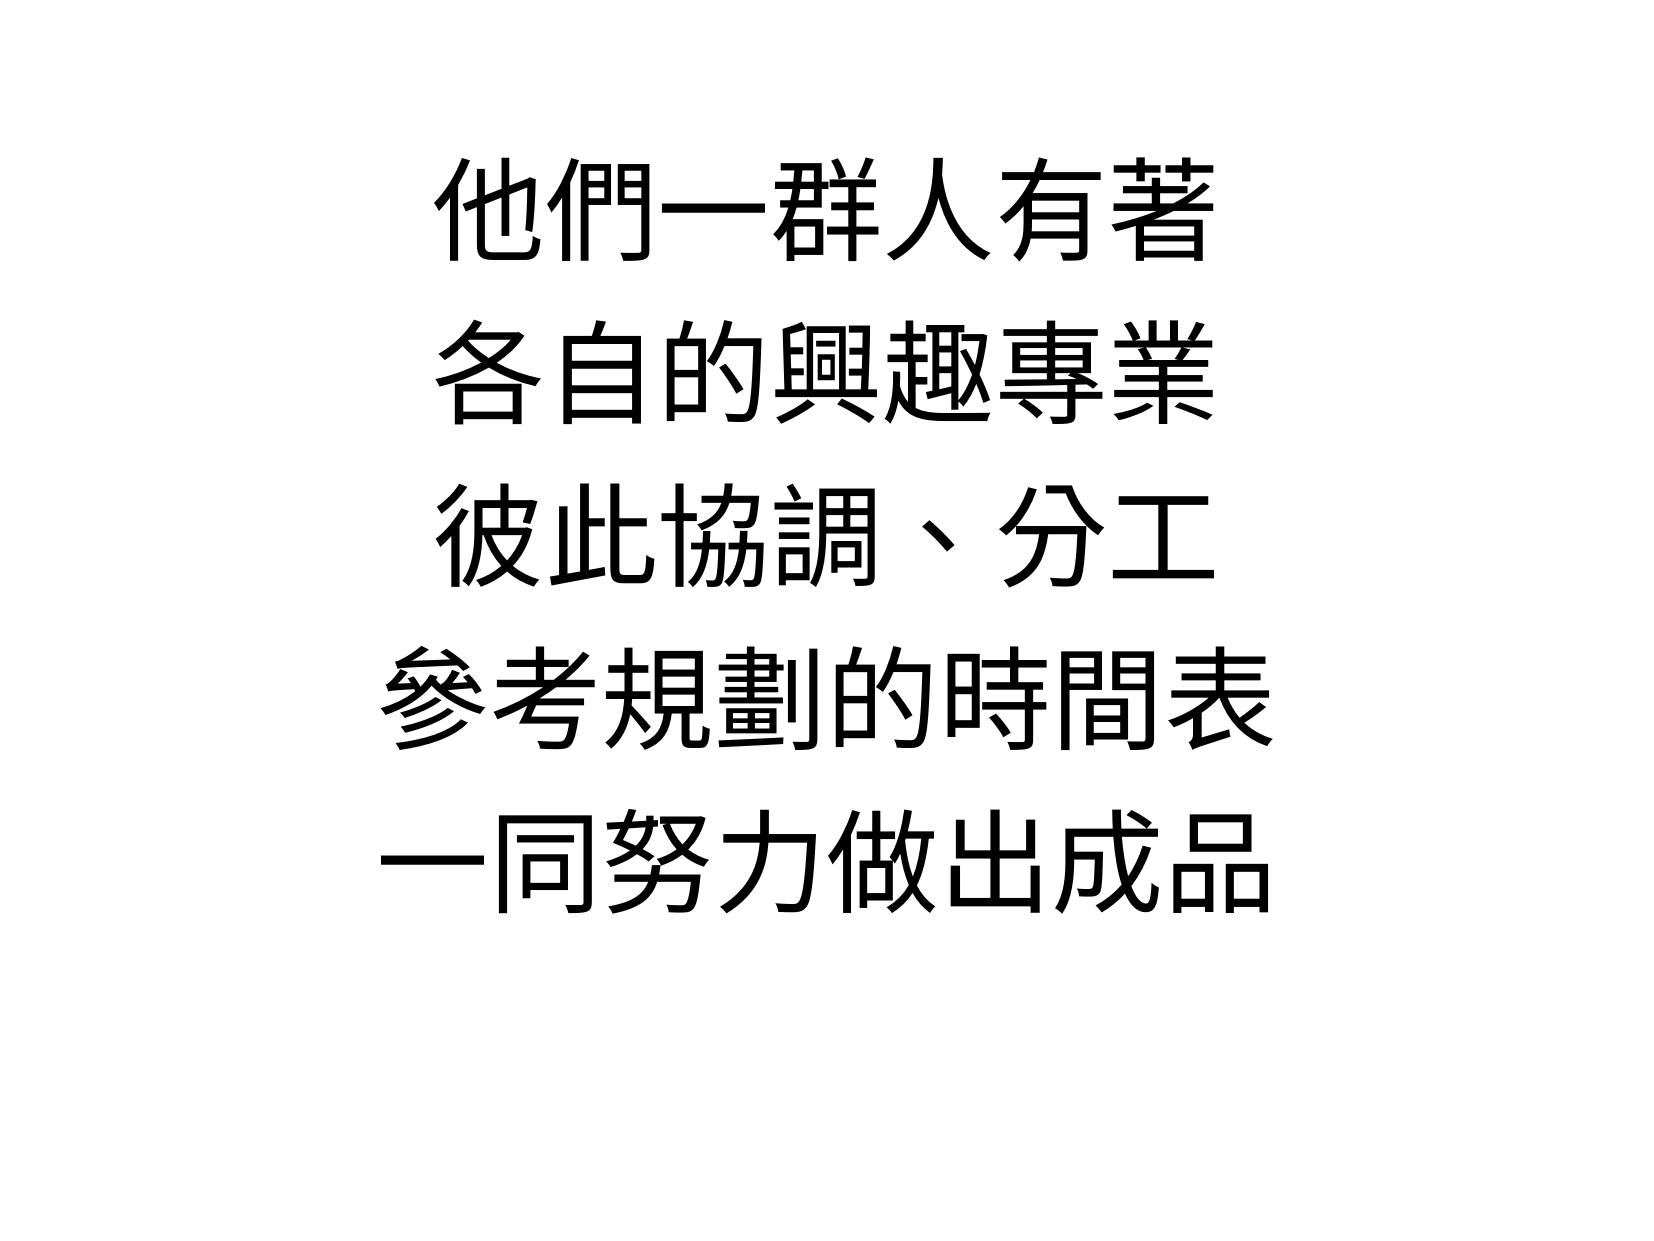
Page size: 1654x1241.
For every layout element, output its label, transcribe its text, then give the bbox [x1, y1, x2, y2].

subtitle 他們一群人有著 各自的興趣專業 彼此協調、分工 參考規劃的時間表 一同努力做出成品 [82, 49, 1571, 1010]
